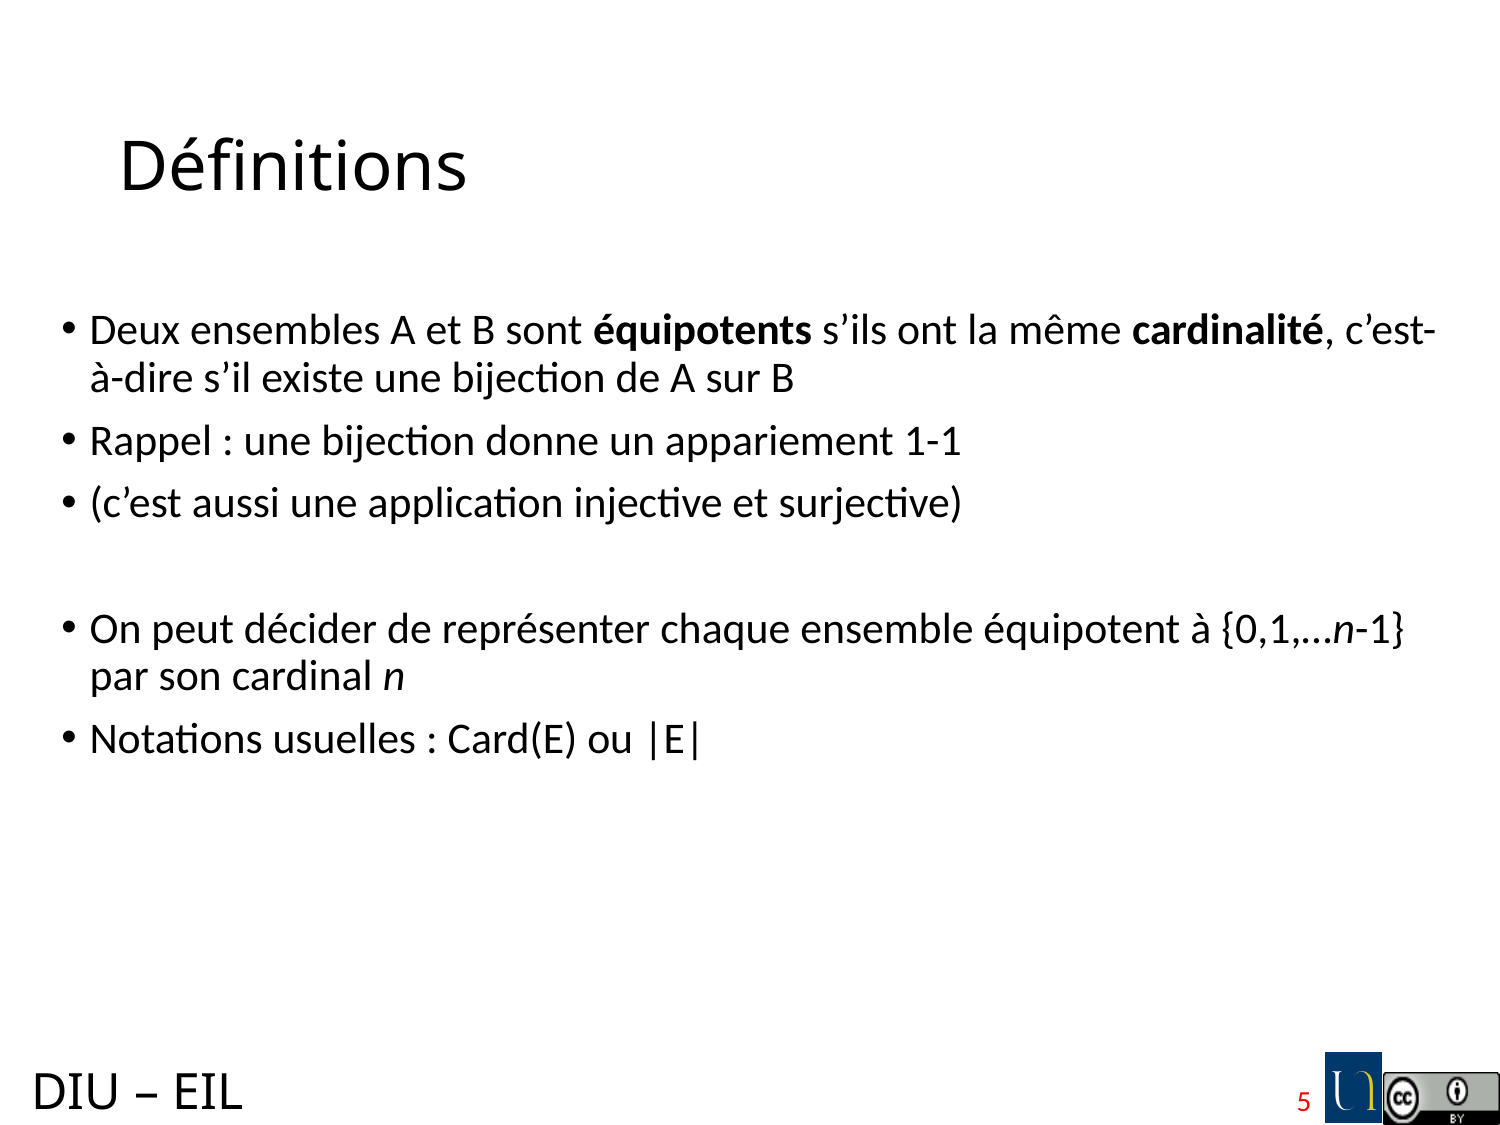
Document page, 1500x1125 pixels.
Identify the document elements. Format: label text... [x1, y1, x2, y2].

title Définitions [103, 59, 1397, 278]
slide_number <numéro> [1240, 1070, 1327, 1125]
picture [1325, 1052, 1382, 1123]
picture [1383, 1072, 1500, 1125]
list Deux ensembles A et B sont équipotents s’ils ont la même cardinalité, c’est-à-dire s’il existe une bijection de A sur B Rappel : une bijection donne un appariement 1-1 (c’est aussi une application injective et surjective) On peut décider de représenter chaque ensemble équipotent à {0,1,…n-1} par son cardinal n Notations usuelles : Card(E) ou |E| [46, 299, 1475, 1014]
